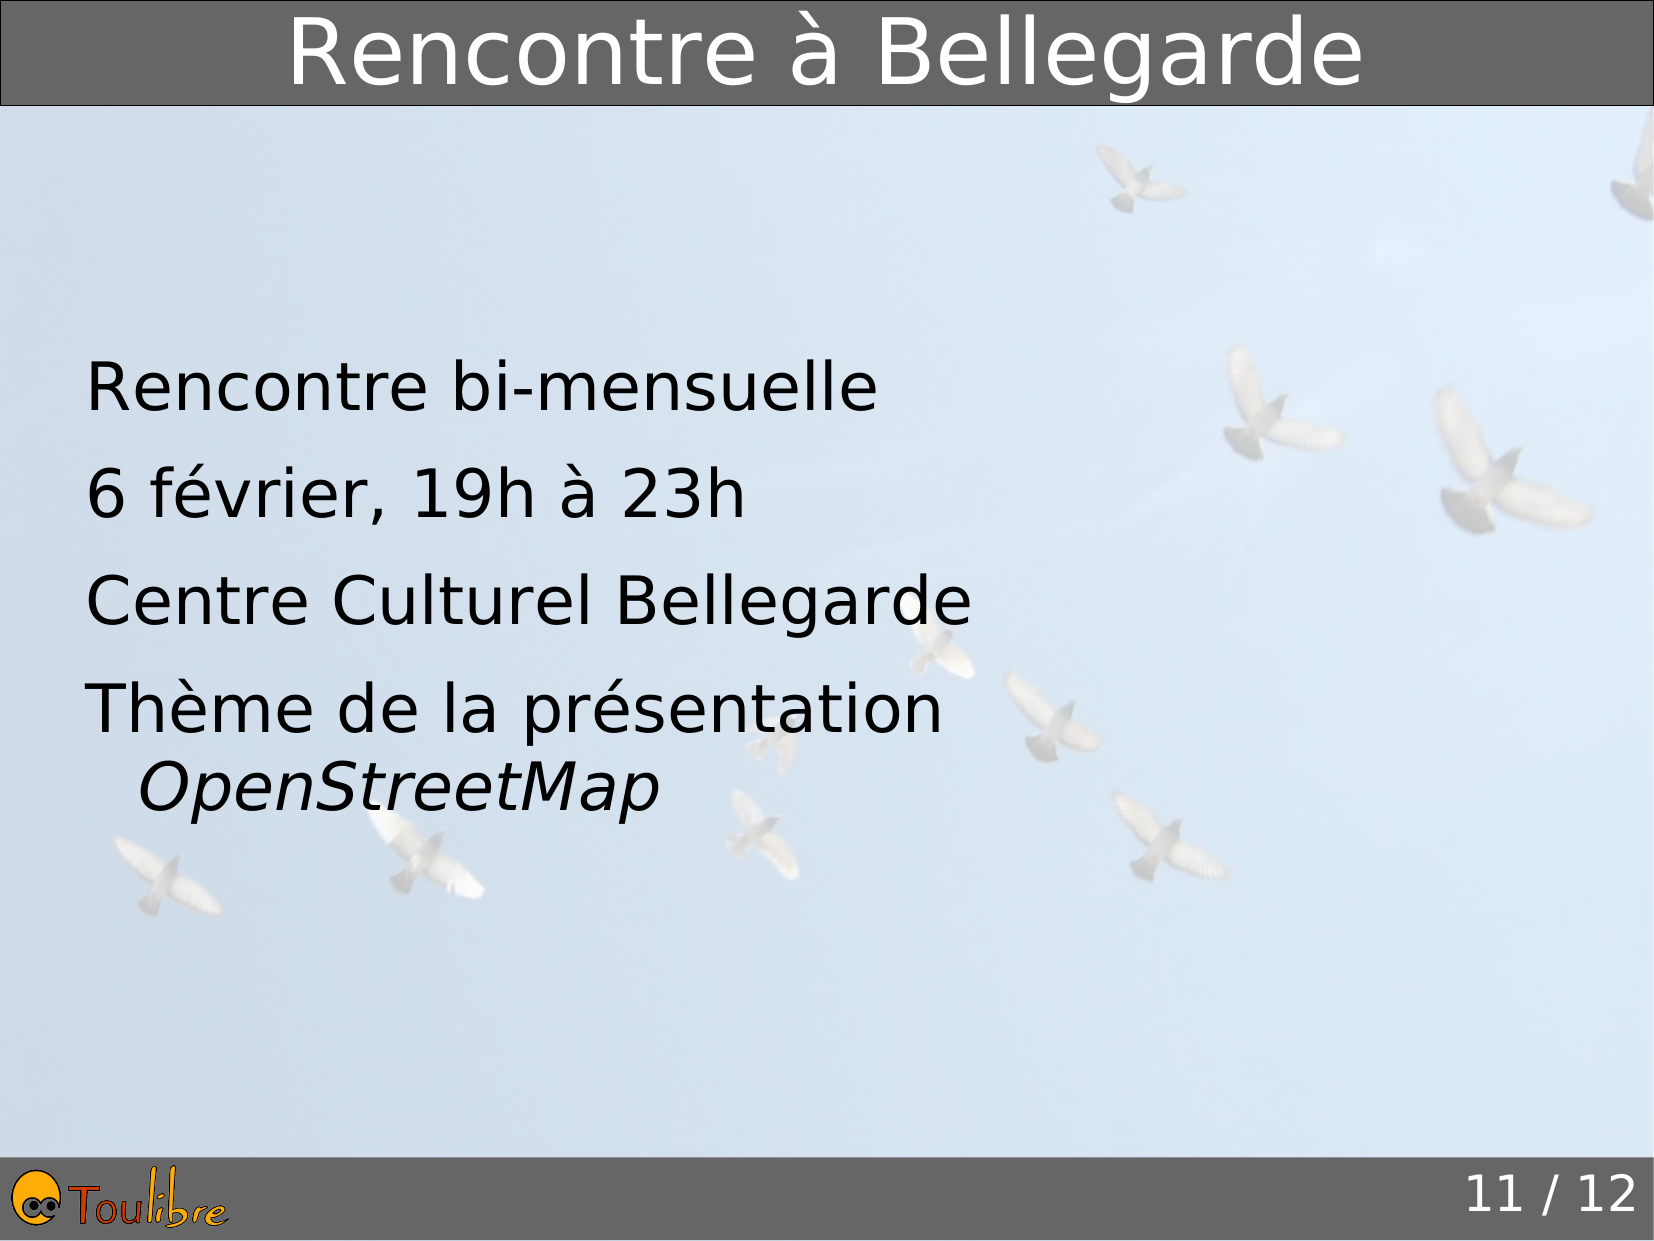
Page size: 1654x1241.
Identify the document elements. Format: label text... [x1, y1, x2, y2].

title Rencontre à Bellegarde [0, 0, 1654, 107]
picture [11, 1165, 229, 1228]
list Rencontre bi-mensuelle 6 février, 19h à 23h Centre Culturel Bellegarde Thème de la présentation OpenStreetMap [68, 348, 1557, 850]
